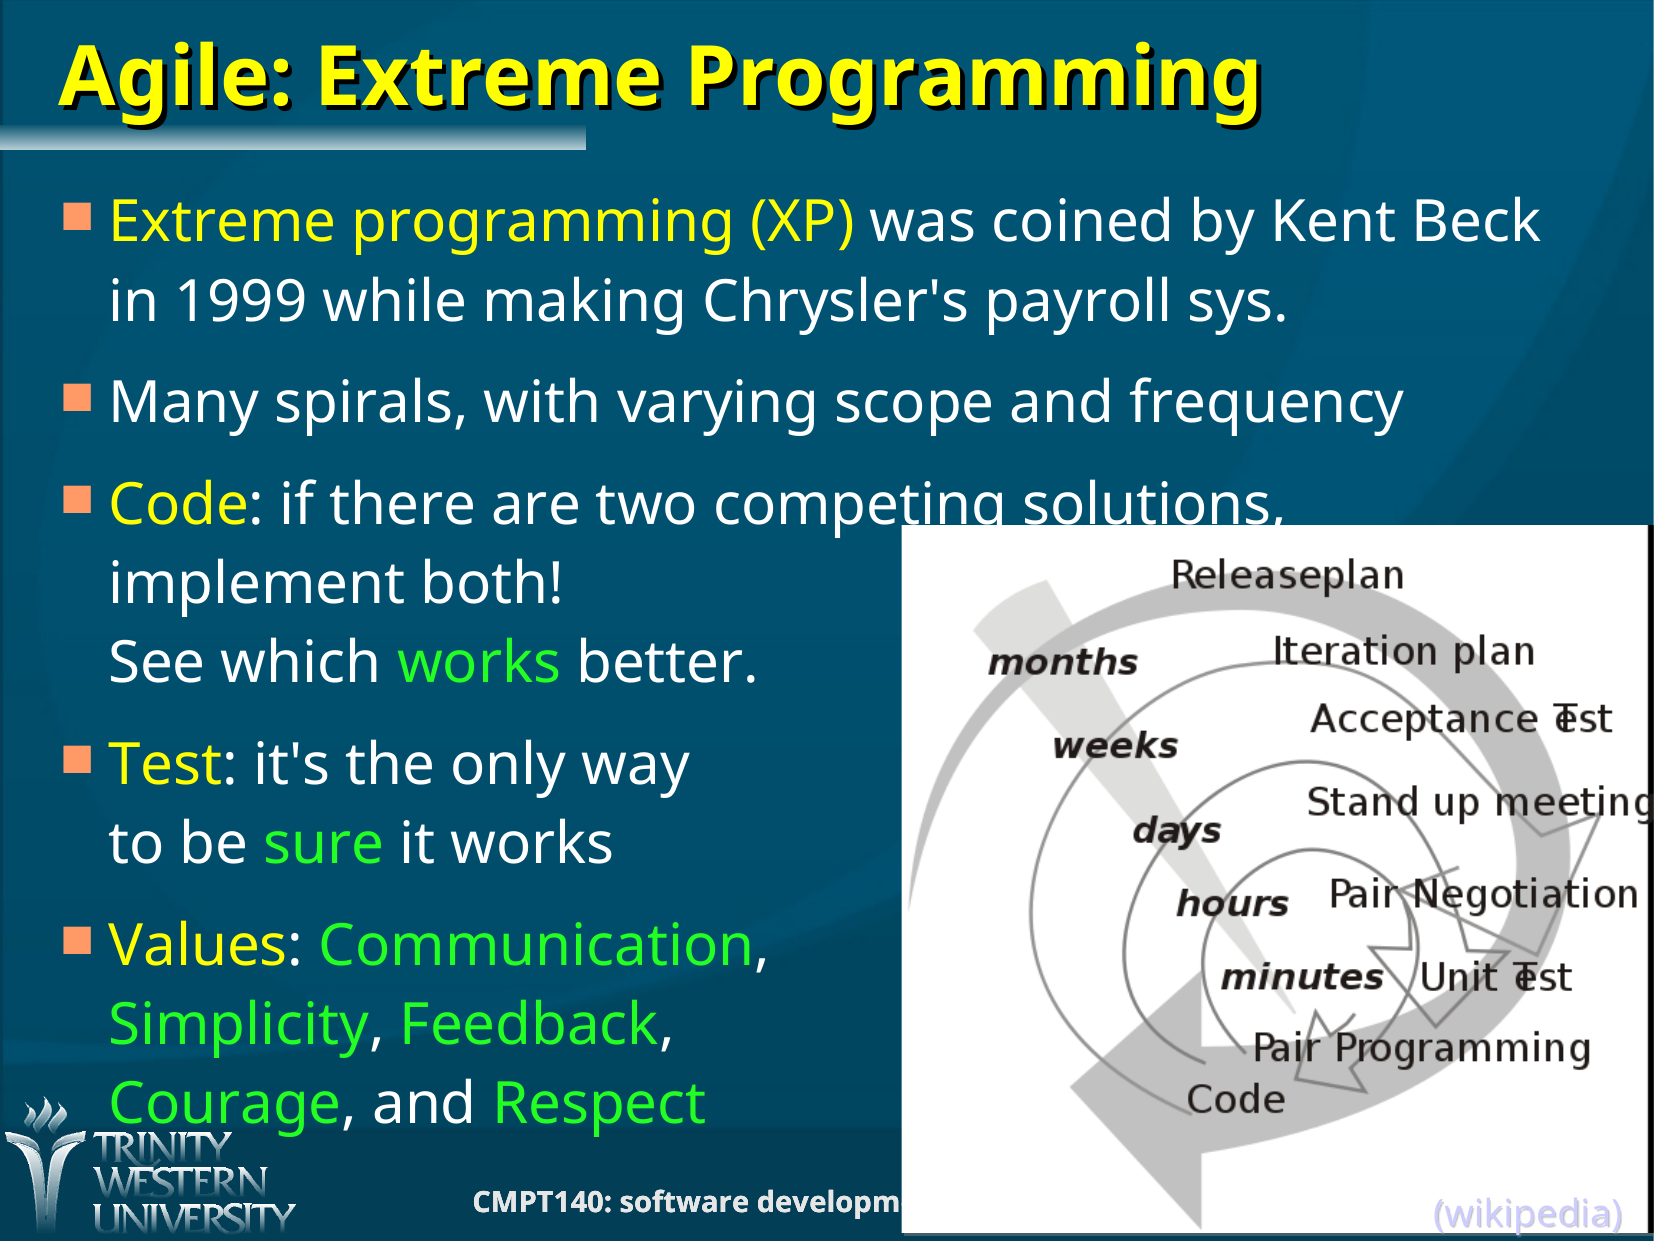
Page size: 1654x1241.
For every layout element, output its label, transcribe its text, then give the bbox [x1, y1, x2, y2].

text_box (wikipedia) [1418, 1182, 1654, 1241]
picture [902, 525, 1654, 1233]
list Extreme programming (XP) was coined by Kent Beck in 1999 while making Chrysler's payroll sys. Many spirals, with varying scope and frequency Code: if there are two competing solutions, implement both! See which works better. Test: it's the only way to be sure it works Values: Communication, Simplicity, Feedback, Courage, and Respect [63, 179, 1597, 1109]
picture [38, 1227, 54, 1232]
title Agile: Extreme Programming [59, 19, 1578, 127]
